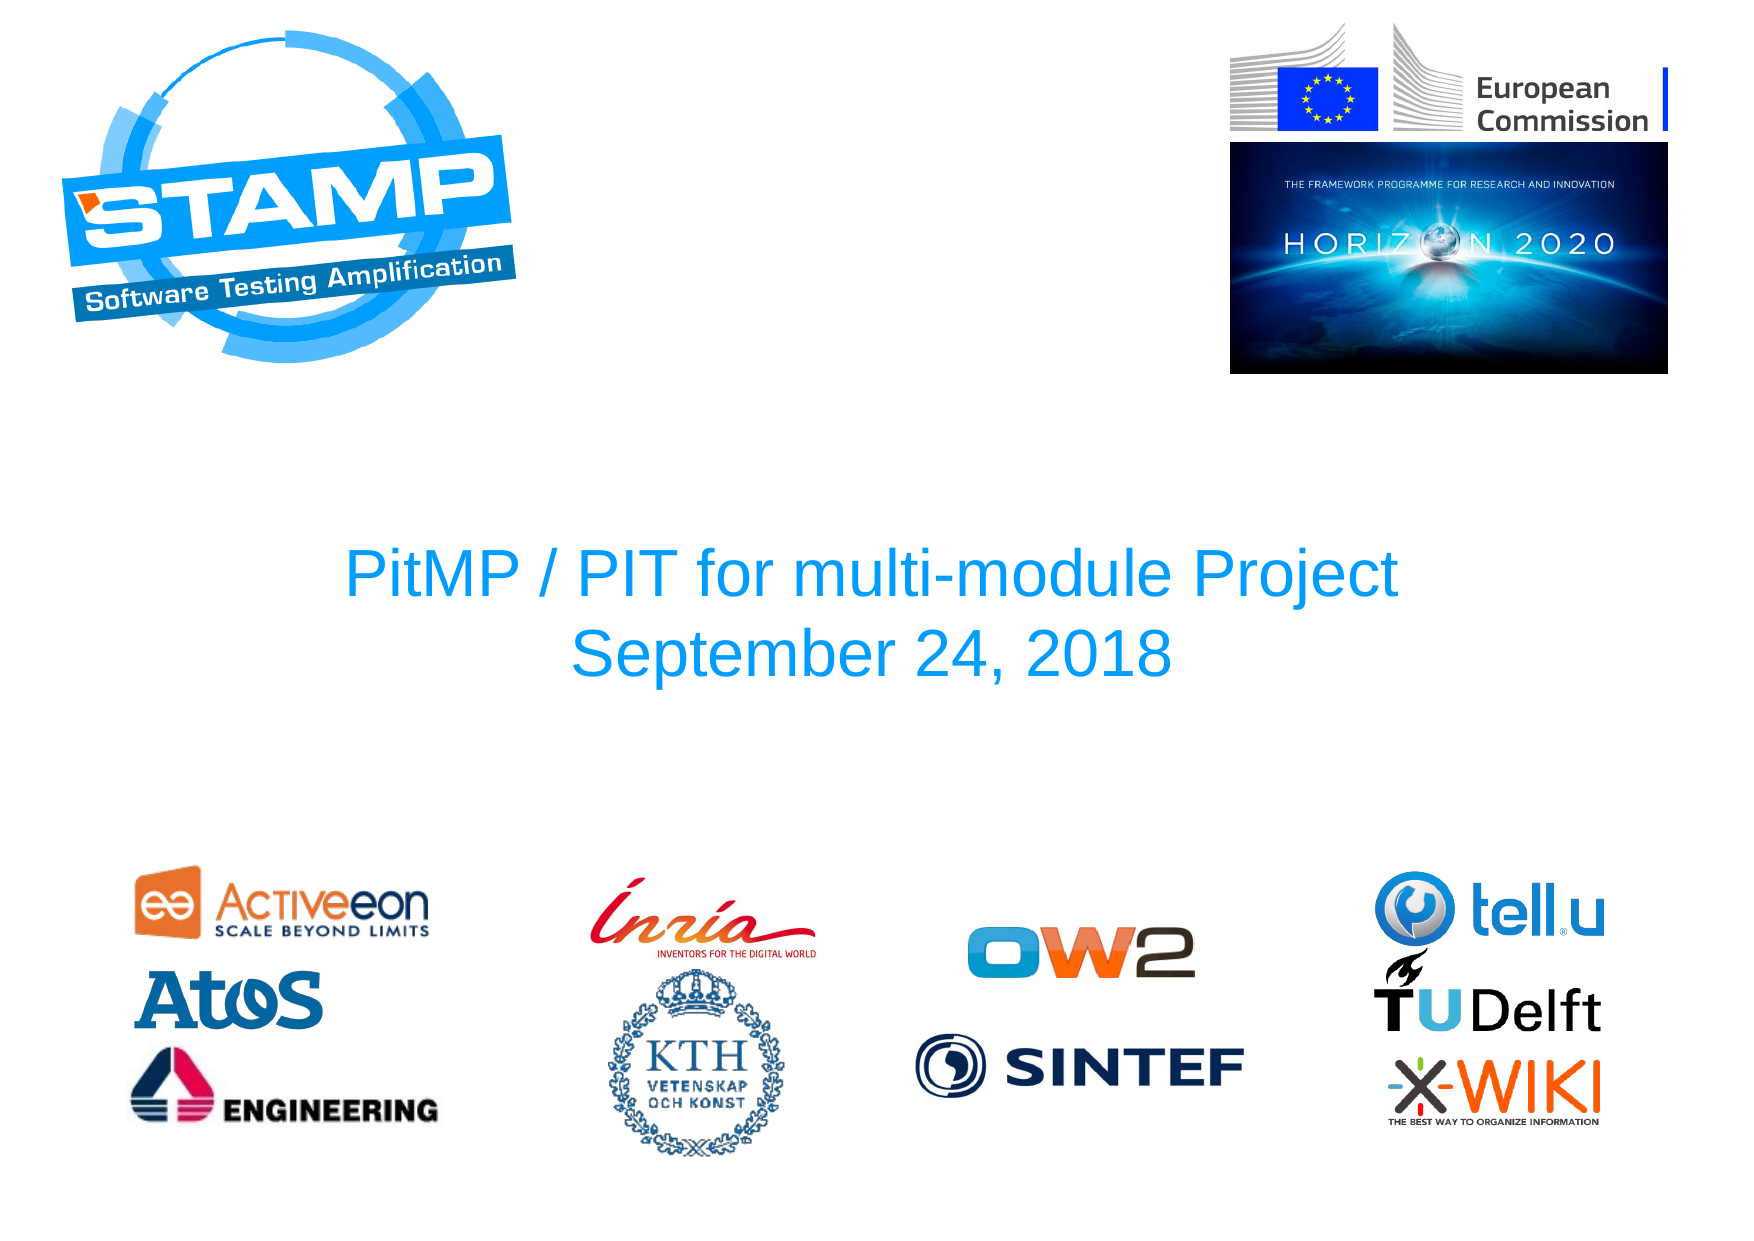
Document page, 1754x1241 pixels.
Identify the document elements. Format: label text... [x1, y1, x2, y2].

picture [1230, 142, 1668, 374]
picture [915, 1033, 1244, 1098]
picture [968, 927, 1195, 978]
picture [578, 865, 827, 1158]
picture [125, 1041, 443, 1128]
text_box PitMP / PIT for multi-module Project September 24, 2018 [82, 537, 1662, 698]
picture [129, 856, 434, 948]
picture [133, 969, 323, 1030]
picture [968, 966, 979, 978]
picture [1352, 865, 1636, 1126]
picture [1230, 22, 1668, 131]
picture [45, 11, 532, 382]
